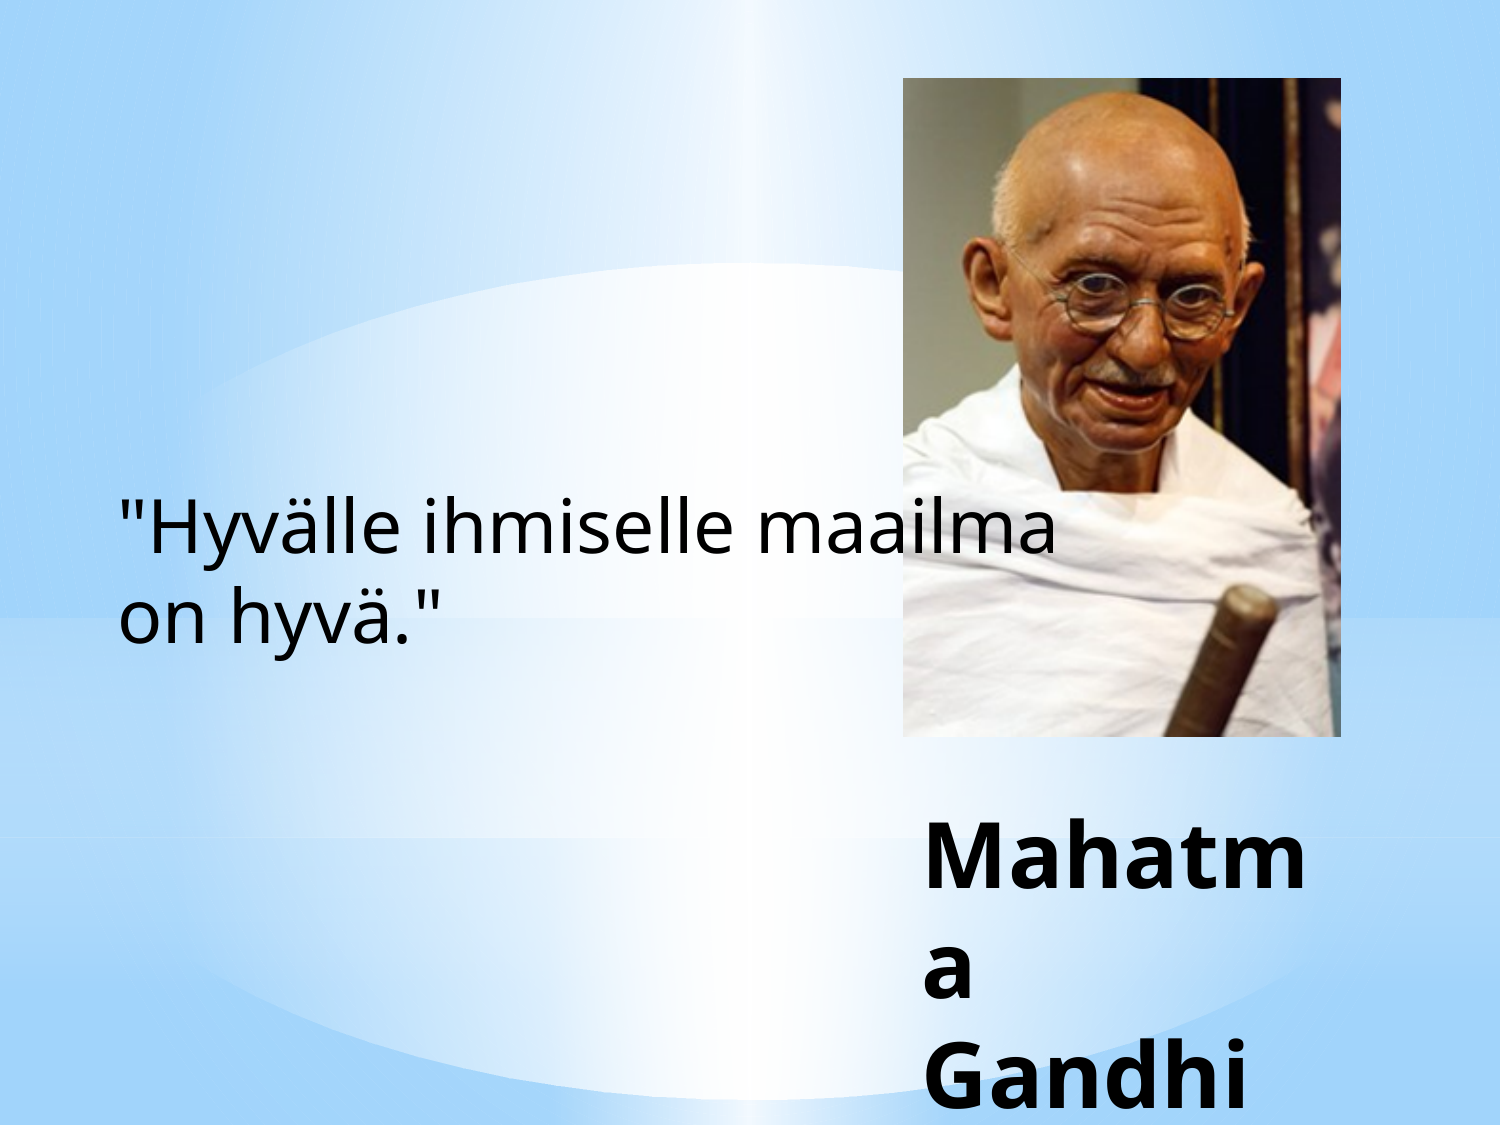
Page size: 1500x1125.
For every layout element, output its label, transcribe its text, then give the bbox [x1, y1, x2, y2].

picture [903, 78, 1341, 737]
text_box "Hyvälle ihmiselle maailma on hyvä." [102, 470, 1124, 666]
text_box Mahatma Gandhi [907, 789, 1341, 1125]
